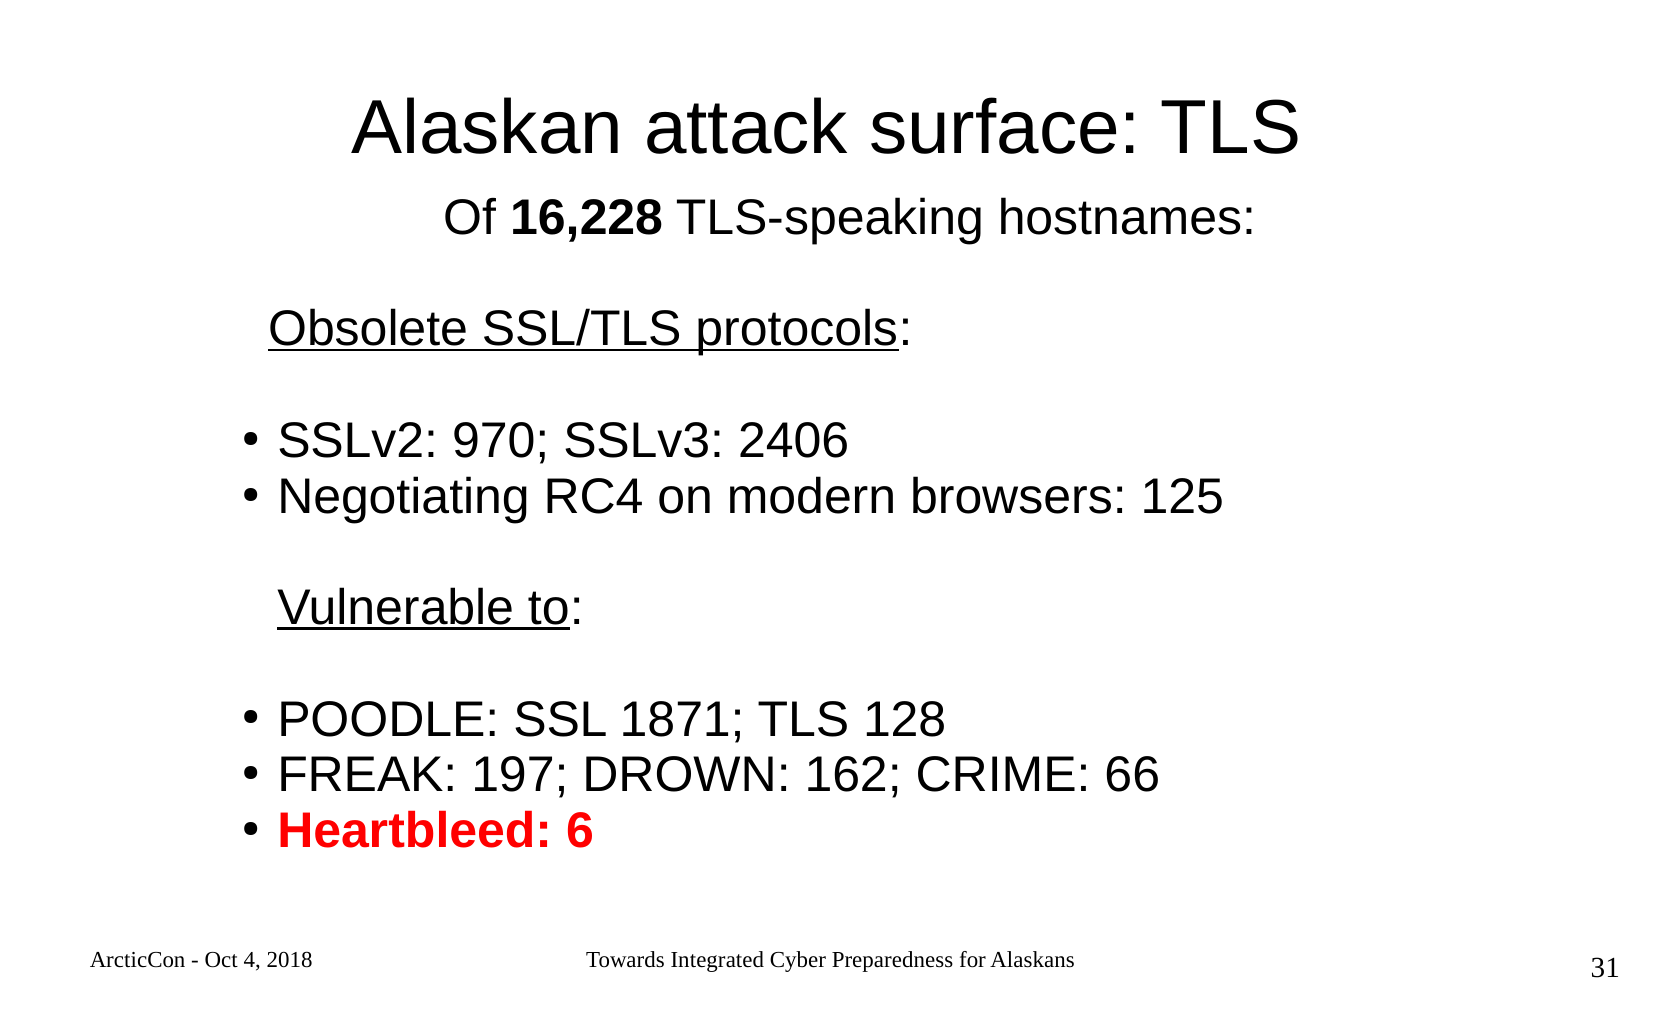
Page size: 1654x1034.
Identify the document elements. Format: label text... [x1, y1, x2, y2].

subtitle Of 16,228 TLS-speaking hostnames: Obsolete SSL/TLS protocols: SSLv2: 970; SSLv3: 2406 Negotiating RC4 on modern browsers: 125 Vulnerable to: POODLE: SSL 1871; TLS 128 FREAK: 197; DROWN: 162; CRIME: 66 Heartbleed: 6 [82, 189, 1571, 980]
text_box <number> [1560, 951, 1621, 1023]
title Alaskan attack surface: TLS [82, 41, 1571, 189]
